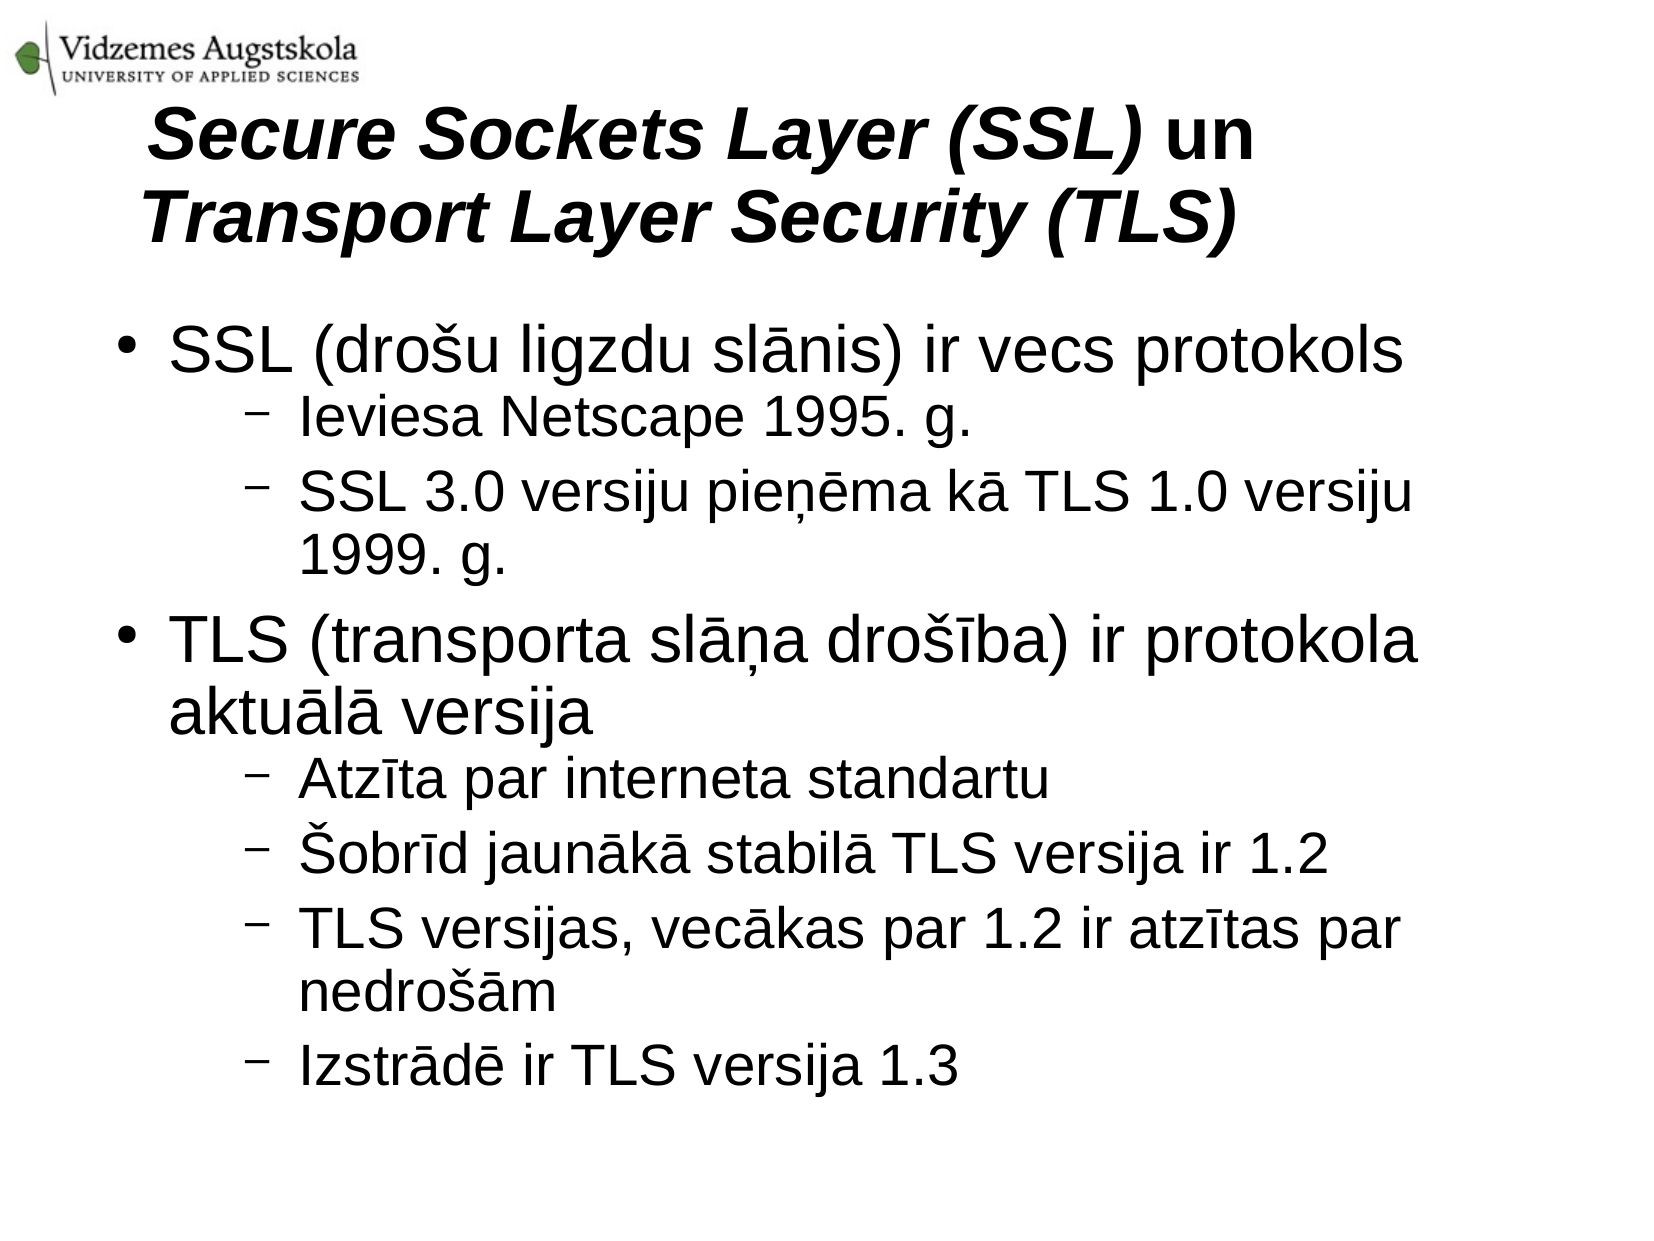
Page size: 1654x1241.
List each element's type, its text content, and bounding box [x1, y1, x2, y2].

list SSL (drošu ligzdu slānis) ir vecs protokols Ieviesa Netscape 1995. g. SSL 3.0 versiju pieņēma kā TLS 1.0 versiju 1999. g. TLS (transporta slāņa drošība) ir protokola aktuālā versija Atzīta par interneta standartu Šobrīd jaunākā stabilā TLS versija ir 1.2 TLS versijas, vecākas par 1.2 ir atzītas par nedrošām Izstrādē ir TLS versija 1.3 [82, 307, 1569, 1107]
title Secure Sockets Layer (SSL) un Transport Layer Security (TLS) [106, 82, 1524, 270]
picture [5, 2, 368, 113]
